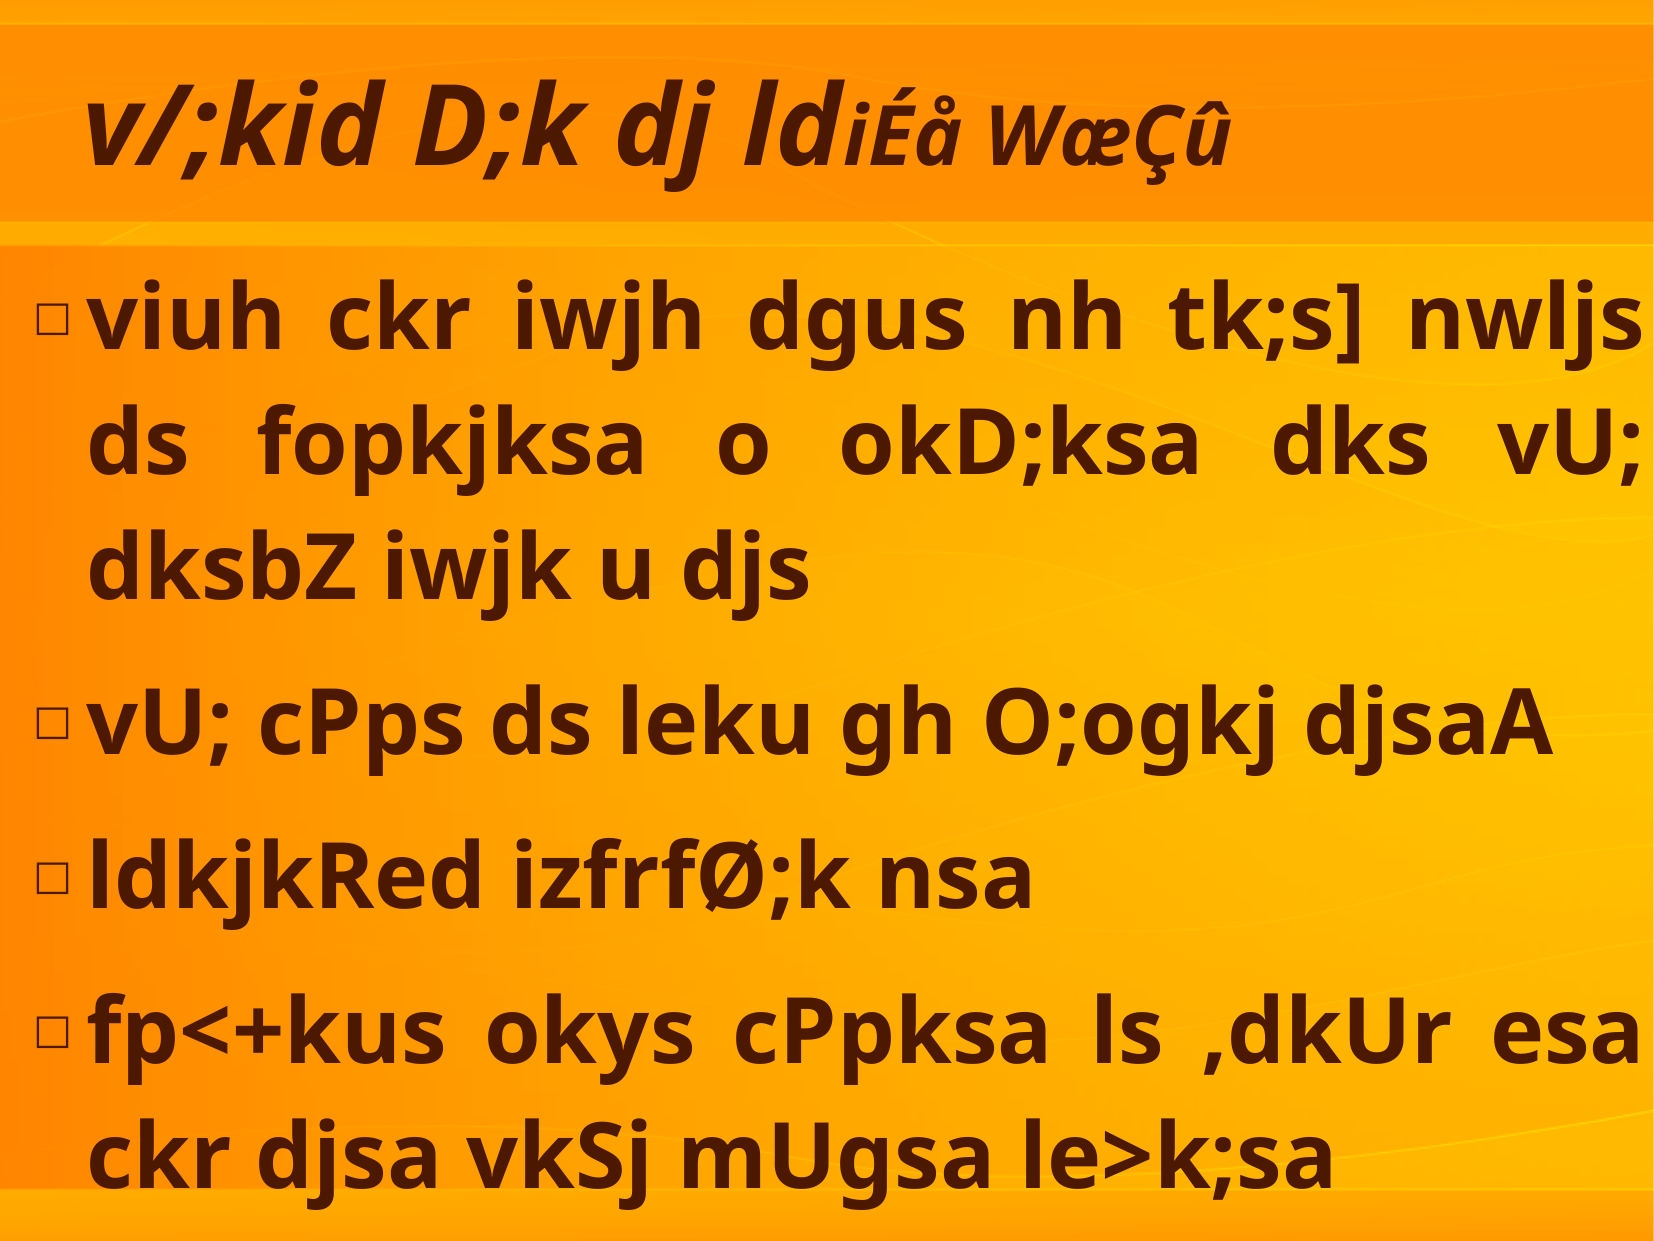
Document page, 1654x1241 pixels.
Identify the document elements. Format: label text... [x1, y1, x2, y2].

title v/;kid D;k dj ldiÉå WæÇû [23, 8, 1625, 237]
list viuh ckr iwjh dgus nh tk;s] nwljs ds fopkjksa o okD;ksa dks vU; dksbZ iwjk u djs vU; cPps ds leku gh O;ogkj djsaA ldkjkRed izfrfØ;k nsa fp<+kus okys cPpksa ls ,dkUr esa ckr djsa vkSj mUgsa le>k;sa i<+uk gks rks cPpksa dks ,d fu;fer Øe esa u cqyk;saA [15, 251, 1647, 1140]
picture [0, 0, 1654, 1241]
